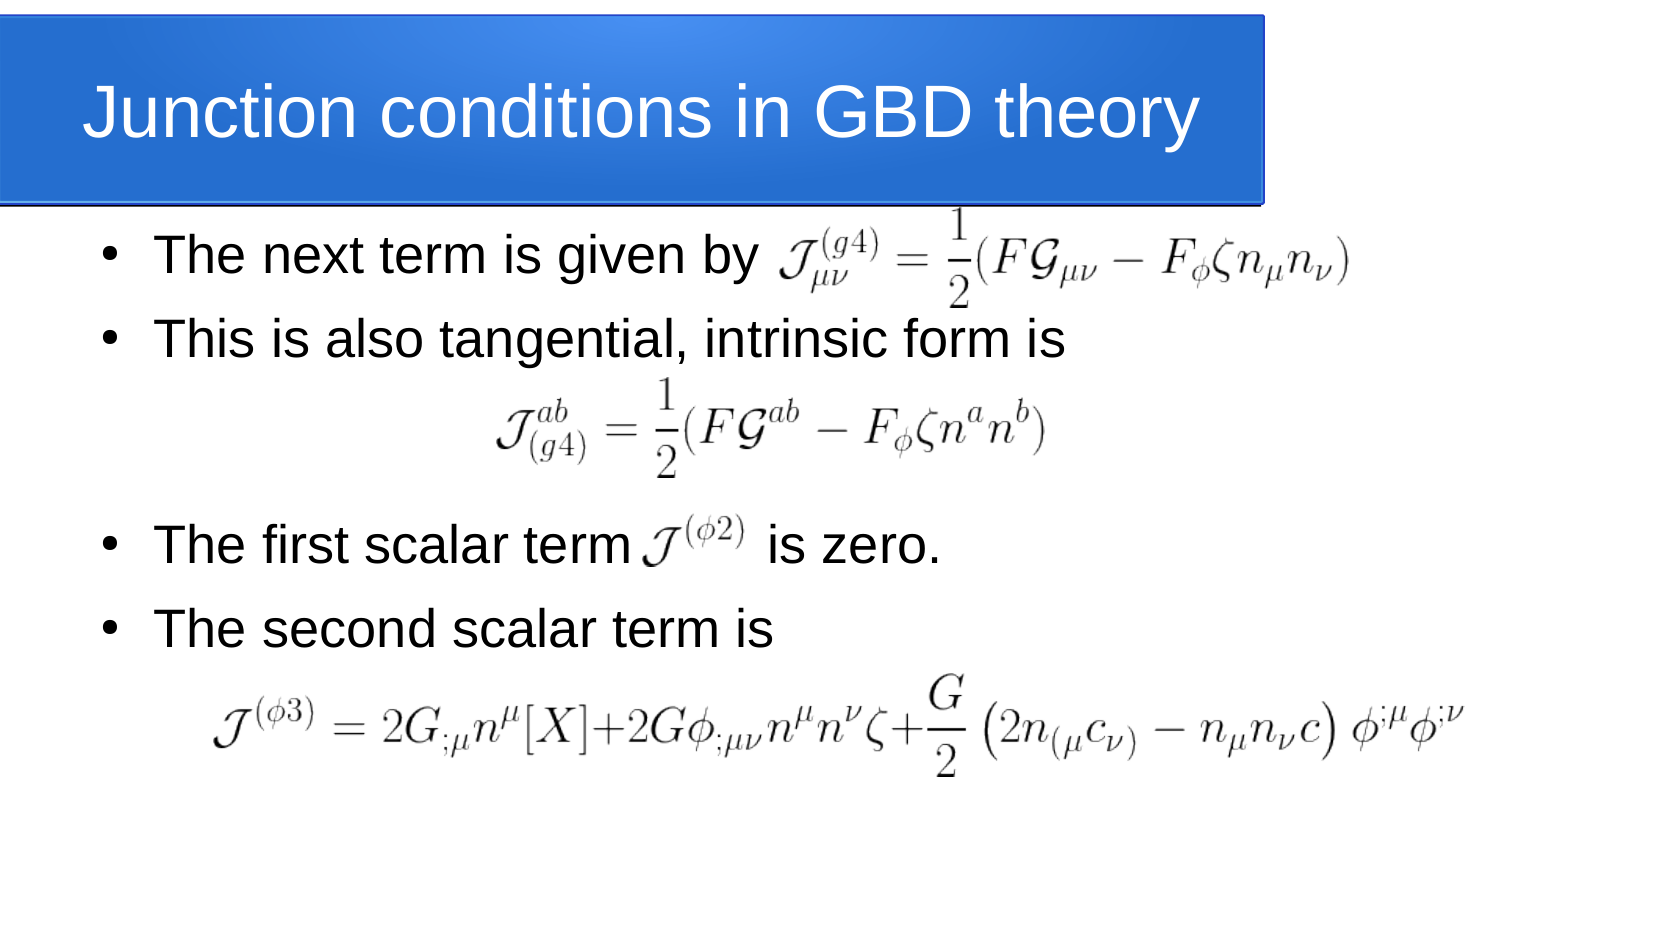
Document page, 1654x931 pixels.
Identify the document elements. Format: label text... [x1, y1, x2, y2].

picture [496, 377, 1045, 478]
list The next term is given by This is also tangential, intrinsic form is The first scalar term is zero. The second scalar term is [82, 224, 1571, 764]
picture [779, 207, 1349, 308]
picture [213, 673, 1465, 777]
title Junction conditions in GBD theory [82, 35, 1235, 189]
picture [642, 513, 745, 567]
